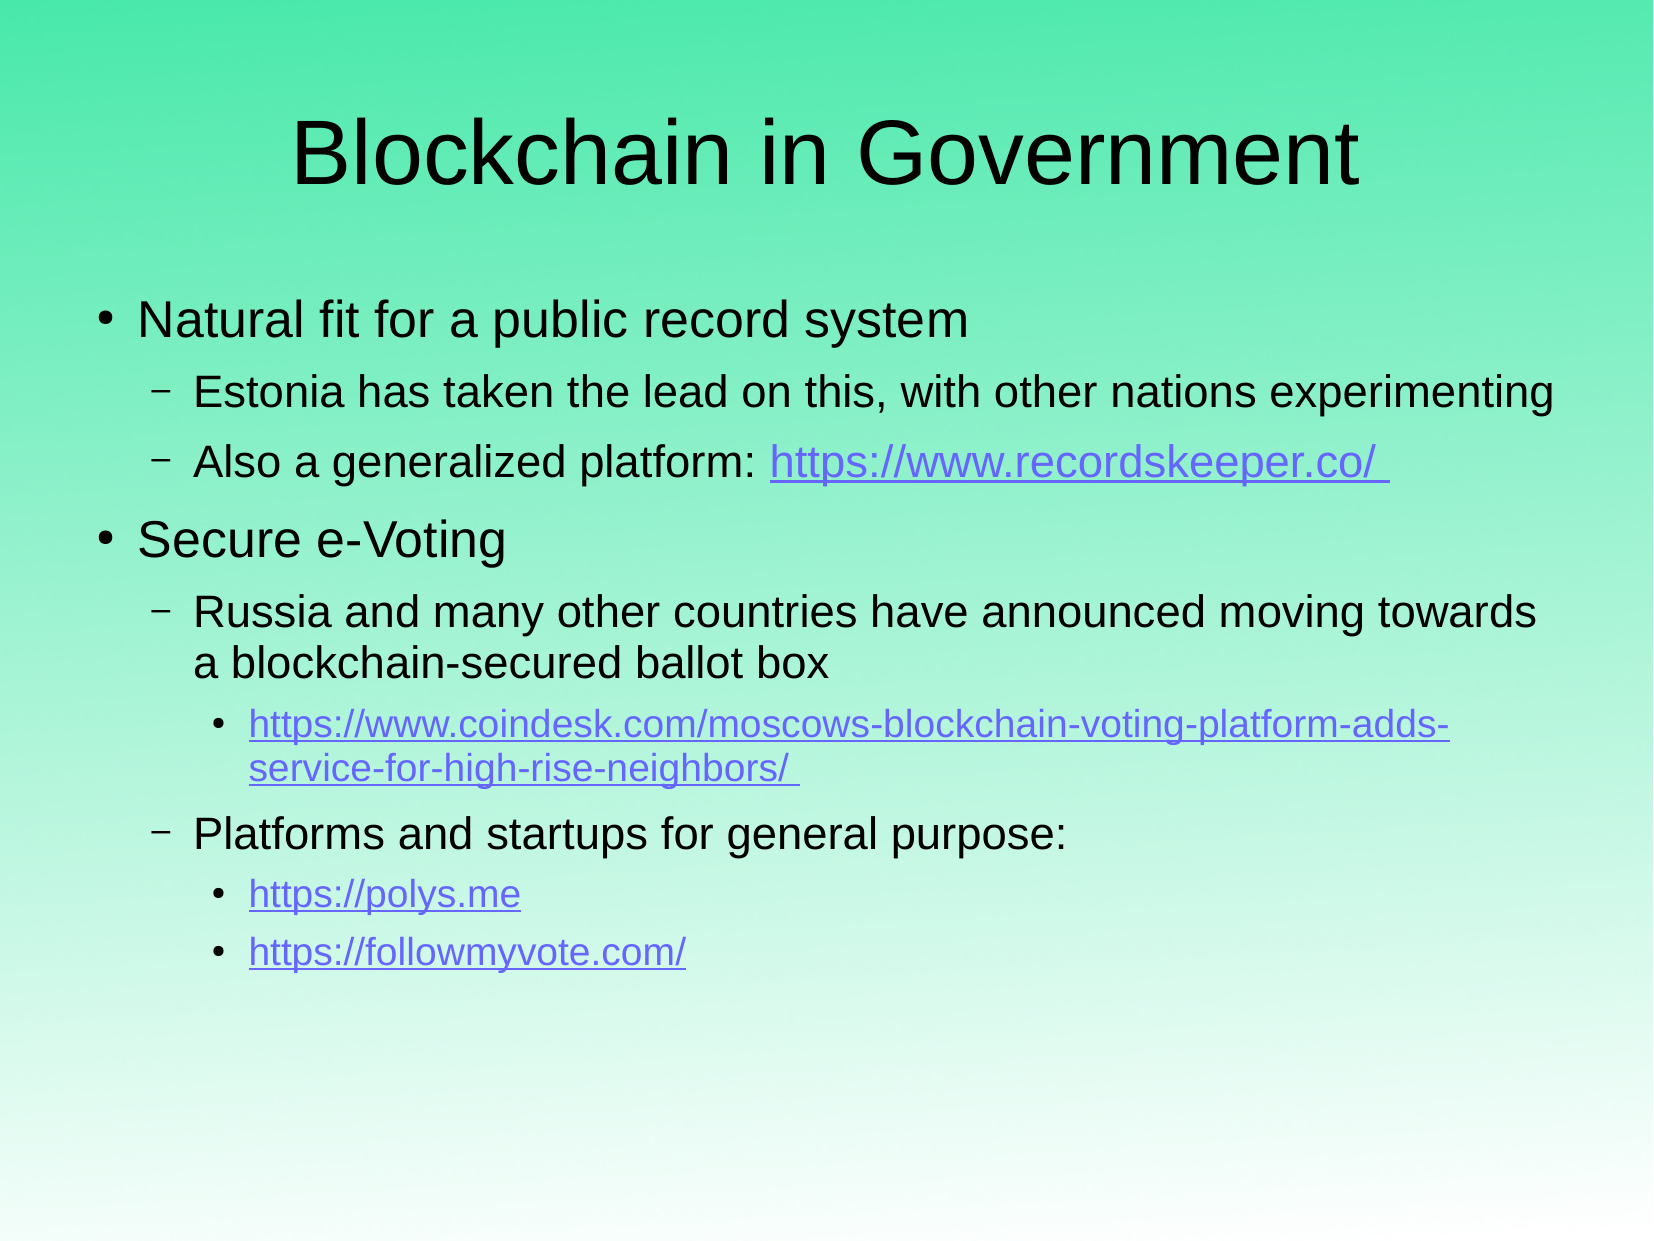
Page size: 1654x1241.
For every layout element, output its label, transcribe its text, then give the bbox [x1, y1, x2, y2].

picture [0, 0, 1654, 1241]
list Natural fit for a public record system Estonia has taken the lead on this, with other nations experimenting Also a generalized platform: https://www.recordskeeper.co/ Secure e-Voting Russia and many other countries have announced moving towards a blockchain-secured ballot box https://www.coindesk.com/moscows-blockchain-voting-platform-adds-service-for-high-rise-neighbors/ Platforms and startups for general purpose: https://polys.me https://followmyvote.com/ [82, 290, 1571, 1010]
title Blockchain in Government [82, 49, 1571, 257]
